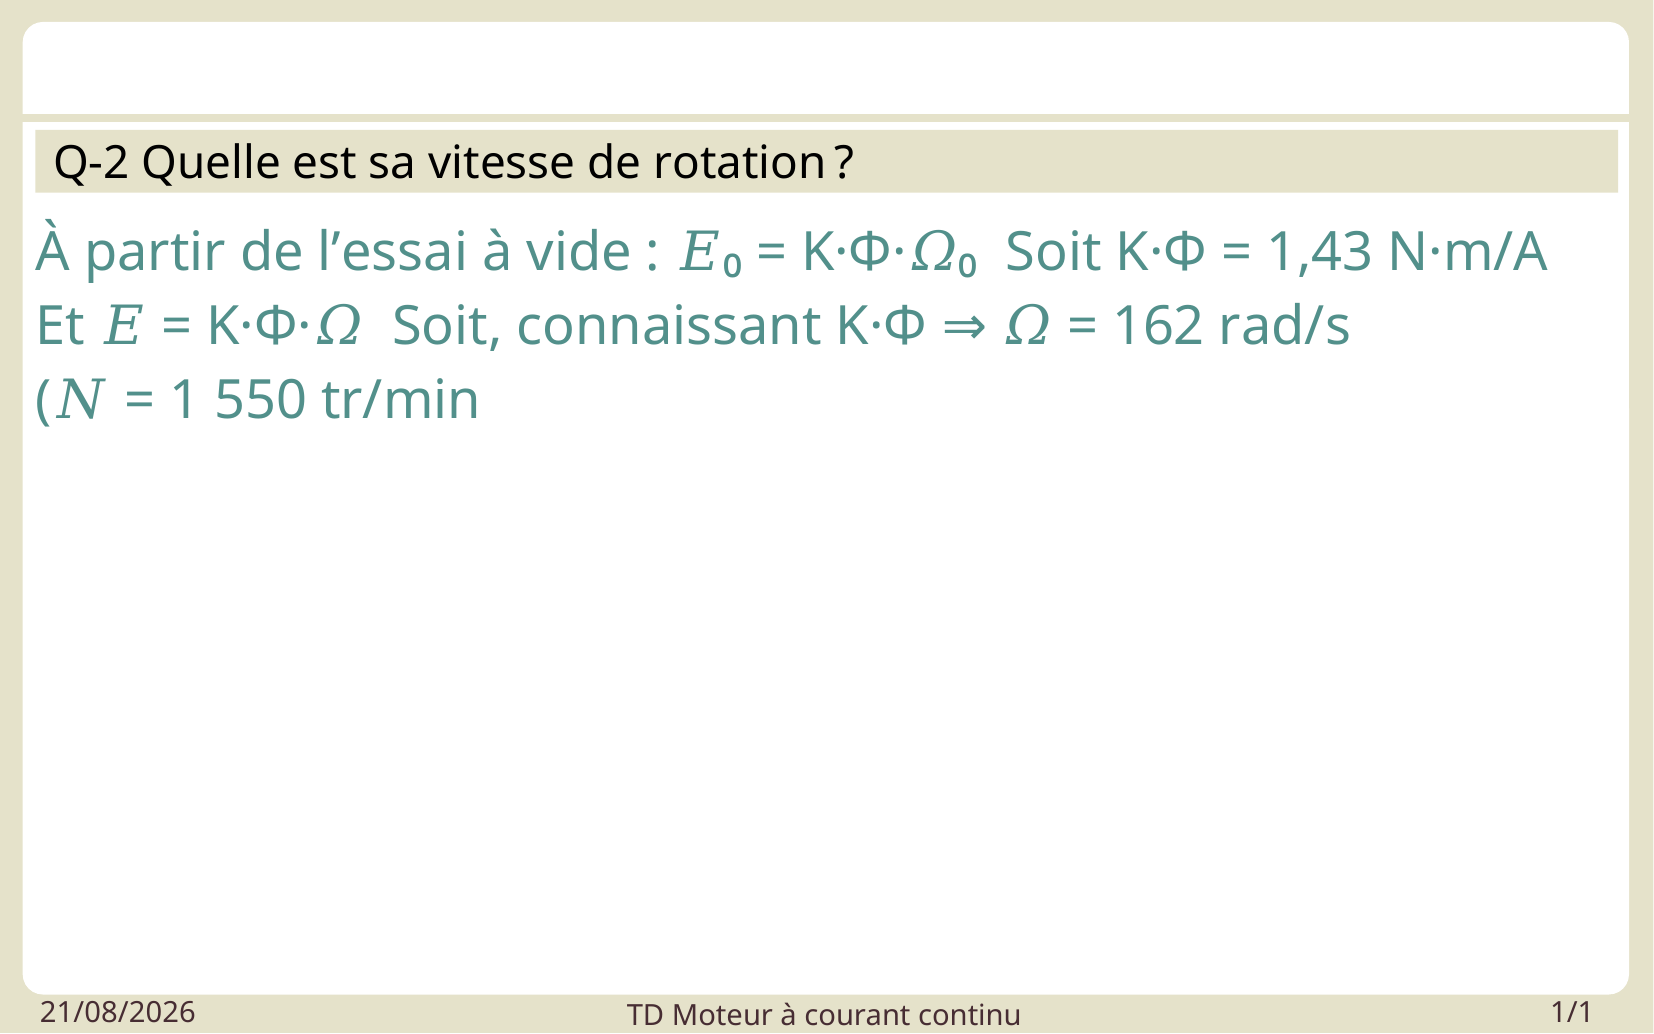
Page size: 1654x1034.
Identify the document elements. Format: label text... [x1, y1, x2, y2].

text_box Q-2 Quelle est sa vitesse de rotation ? [35, 129, 1619, 183]
text_box À partir de l’essai à vide : 𝐸₀ = K·Φ·𝛺₀ Soit K·Φ = 1,43 N·m/A Et 𝐸 = K·Φ·𝛺 Soit, connaissant K·Φ ⇒ 𝛺 = 162 rad/s (𝑁 = 1 550 tr/min [35, 212, 1607, 398]
